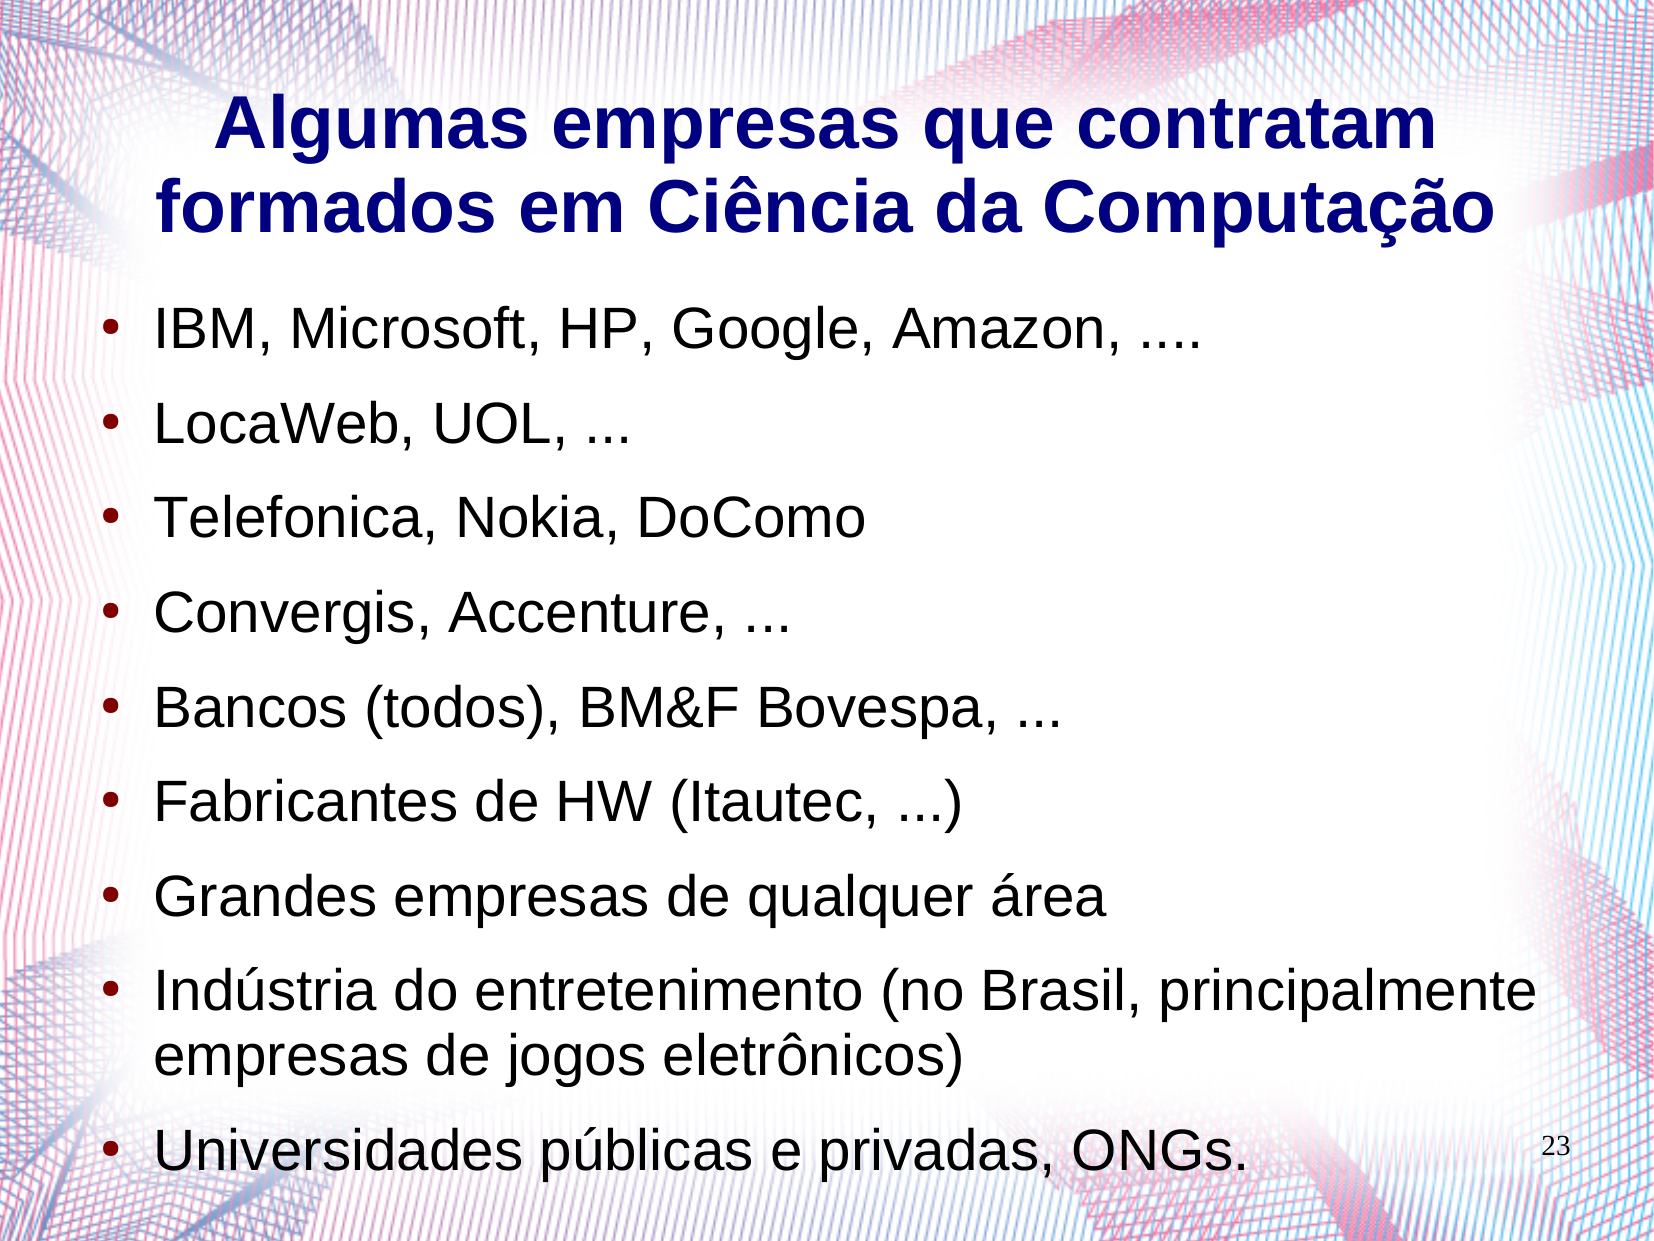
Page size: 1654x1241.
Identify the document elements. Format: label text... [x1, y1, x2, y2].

list IBM, Microsoft, HP, Google, Amazon, .... LocaWeb, UOL, ... Telefonica, Nokia, DoComo Convergis, Accenture, ... Bancos (todos), BM&F Bovespa, ... Fabricantes de HW (Itautec, ...) Grandes empresas de qualquer área Indústria do entretenimento (no Brasil, principalmente empresas de jogos eletrônicos) Universidades públicas e privadas, ONGs. [82, 296, 1571, 1183]
title Algumas empresas que contratam formados em Ciência da Computação [82, 68, 1571, 261]
picture [0, 0, 1654, 1241]
